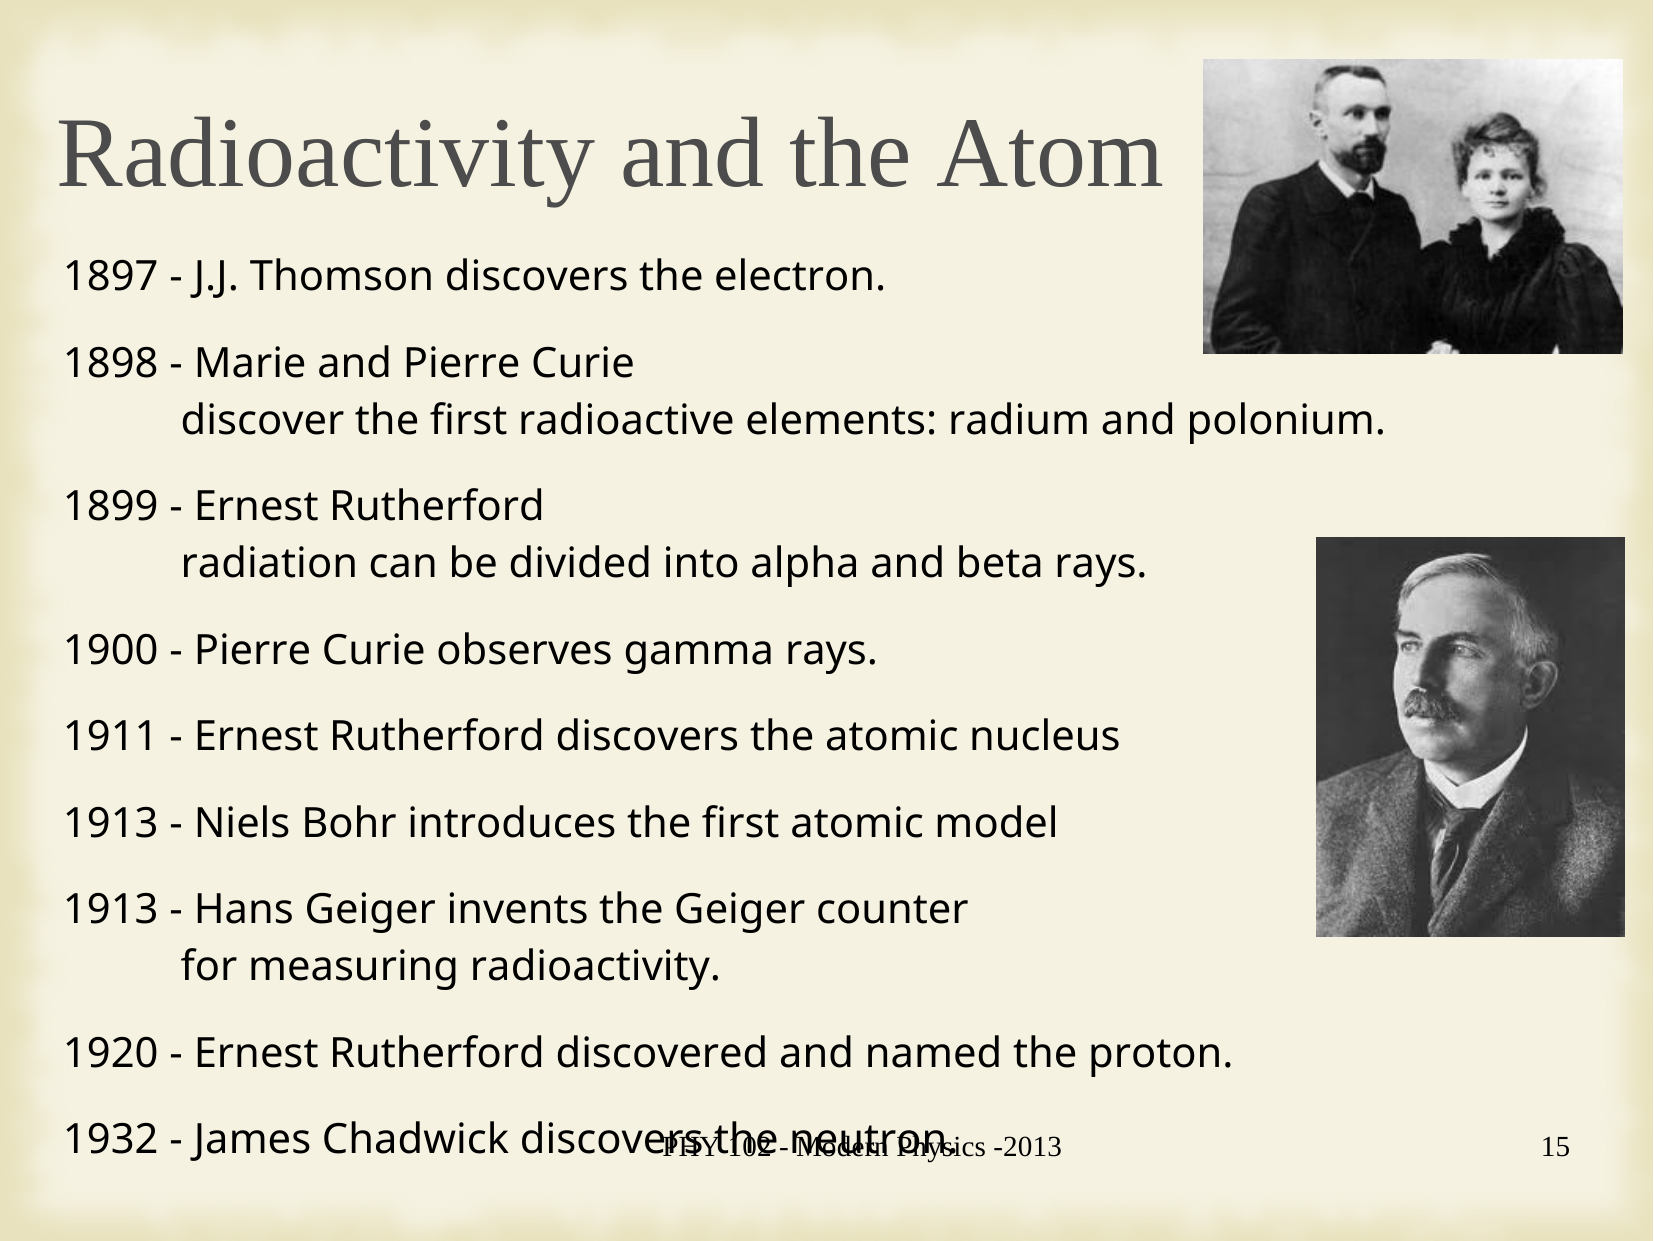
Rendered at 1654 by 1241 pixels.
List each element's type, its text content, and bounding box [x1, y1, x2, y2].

list 1897 - J.J. Thomson discovers the electron. 1898 - Marie and Pierre Curie discover the first radioactive elements: radium and polonium. 1899 - Ernest Rutherford radiation can be divided into alpha and beta rays. 1900 - Pierre Curie observes gamma rays. 1911 - Ernest Rutherford discovers the atomic nucleus 1913 - Niels Bohr introduces the first atomic model 1913 - Hans Geiger invents the Geiger counter for measuring radioactivity. 1920 - Ernest Rutherford discovered and named the proton. 1932 - James Chadwick discovers the neutron. [45, 246, 1388, 1086]
title Radioactivity and the Atom [0, 56, 1222, 250]
picture [0, 0, 1653, 1241]
